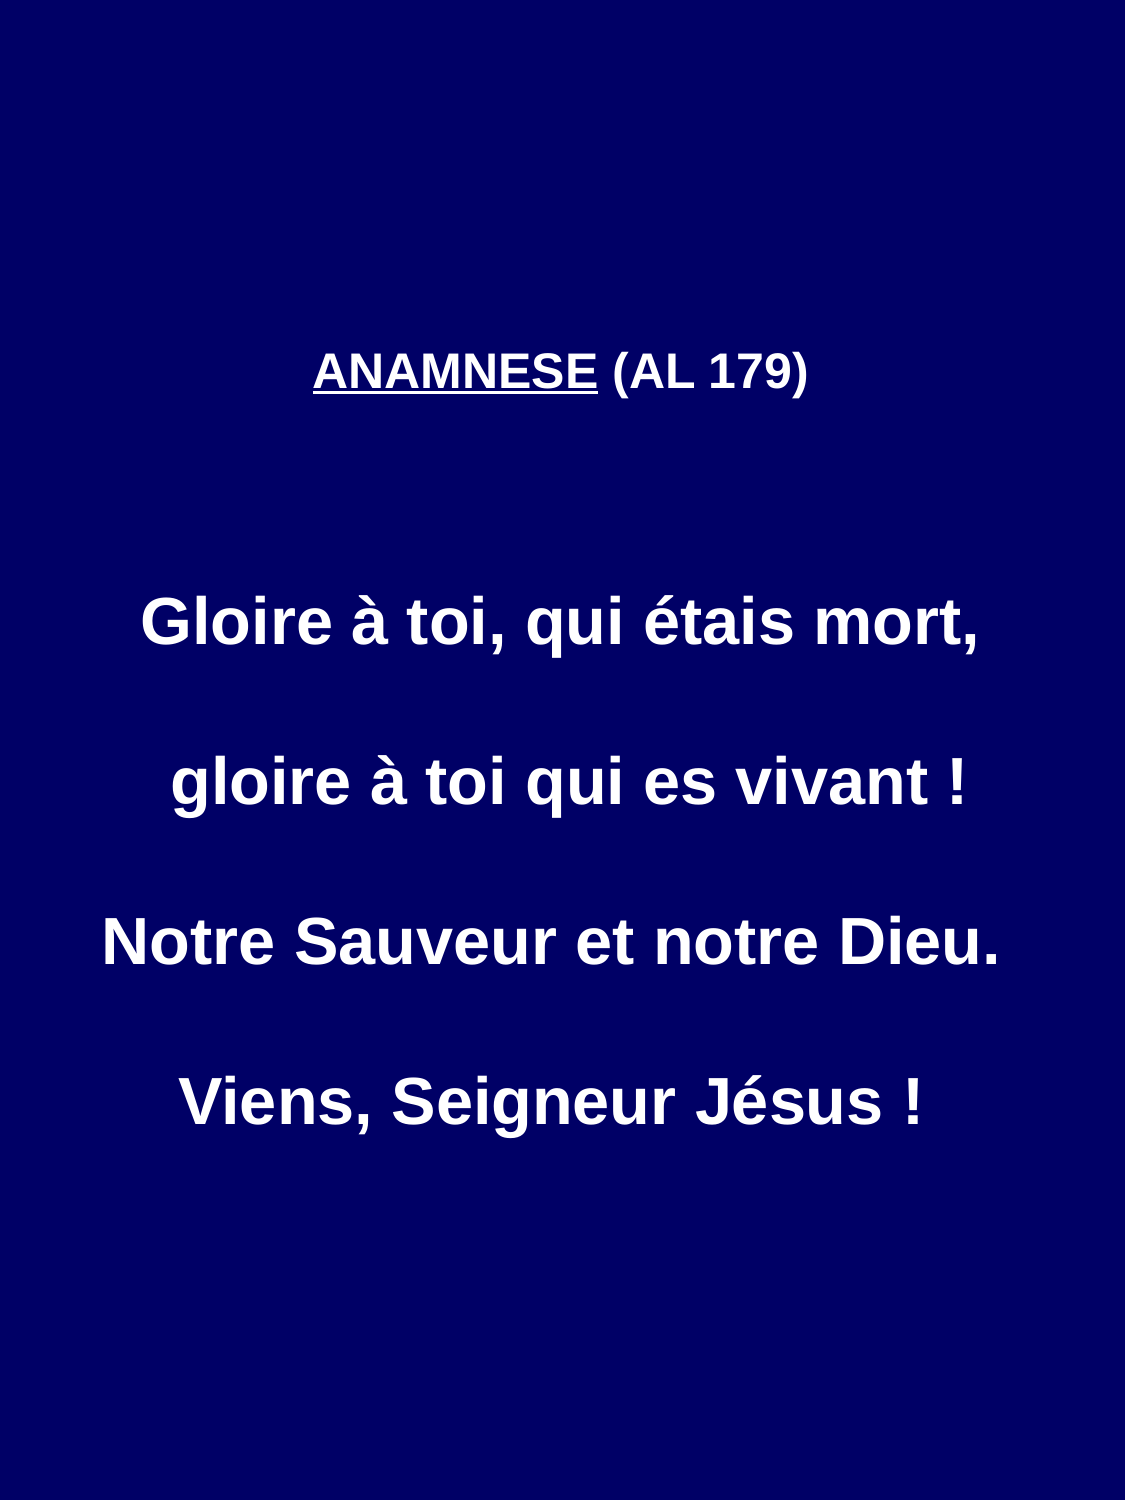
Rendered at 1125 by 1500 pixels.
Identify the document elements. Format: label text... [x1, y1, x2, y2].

text_box ANAMNESE (AL 179) Gloire à toi, qui étais mort, gloire à toi qui es vivant ! Notre Sauveur et notre Dieu. Viens, Seigneur Jésus ! [23, 330, 1099, 1225]
